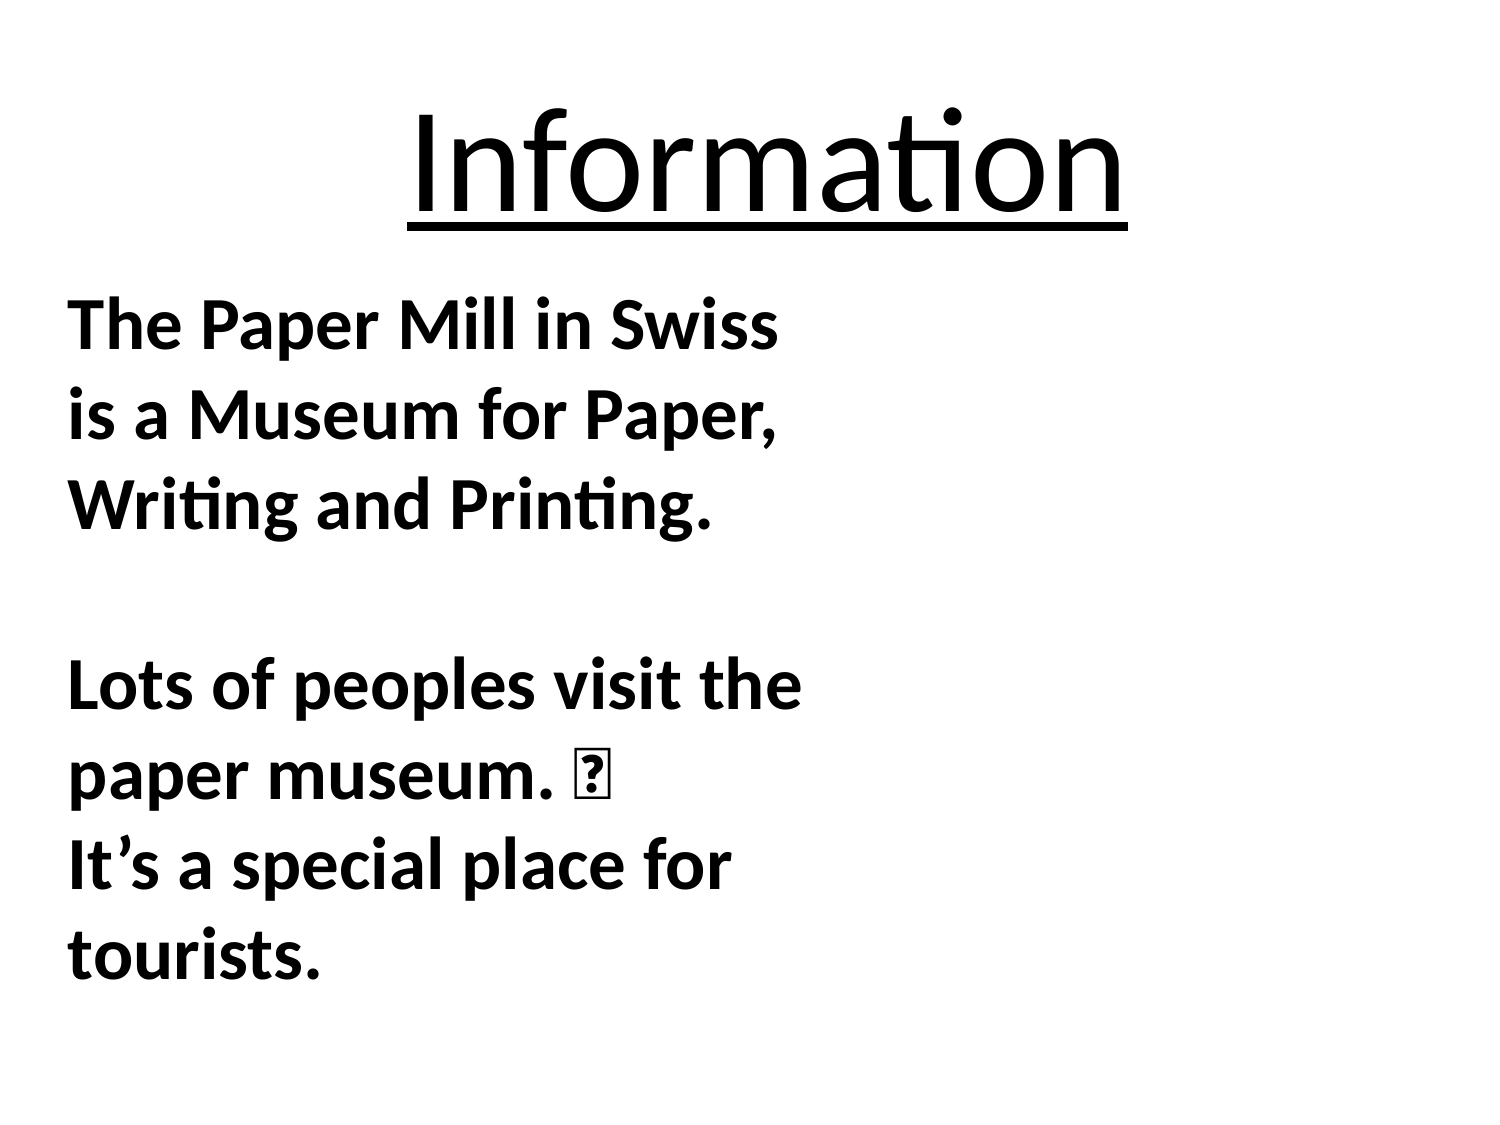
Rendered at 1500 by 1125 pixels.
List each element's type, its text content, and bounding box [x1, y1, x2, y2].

title Information [289, 54, 1247, 173]
text_box The Paper Mill in Swiss is a Museum for Paper, Writing and Printing. Lots of peoples visit the paper museum.  It’s a special place for tourists. [53, 267, 842, 1125]
